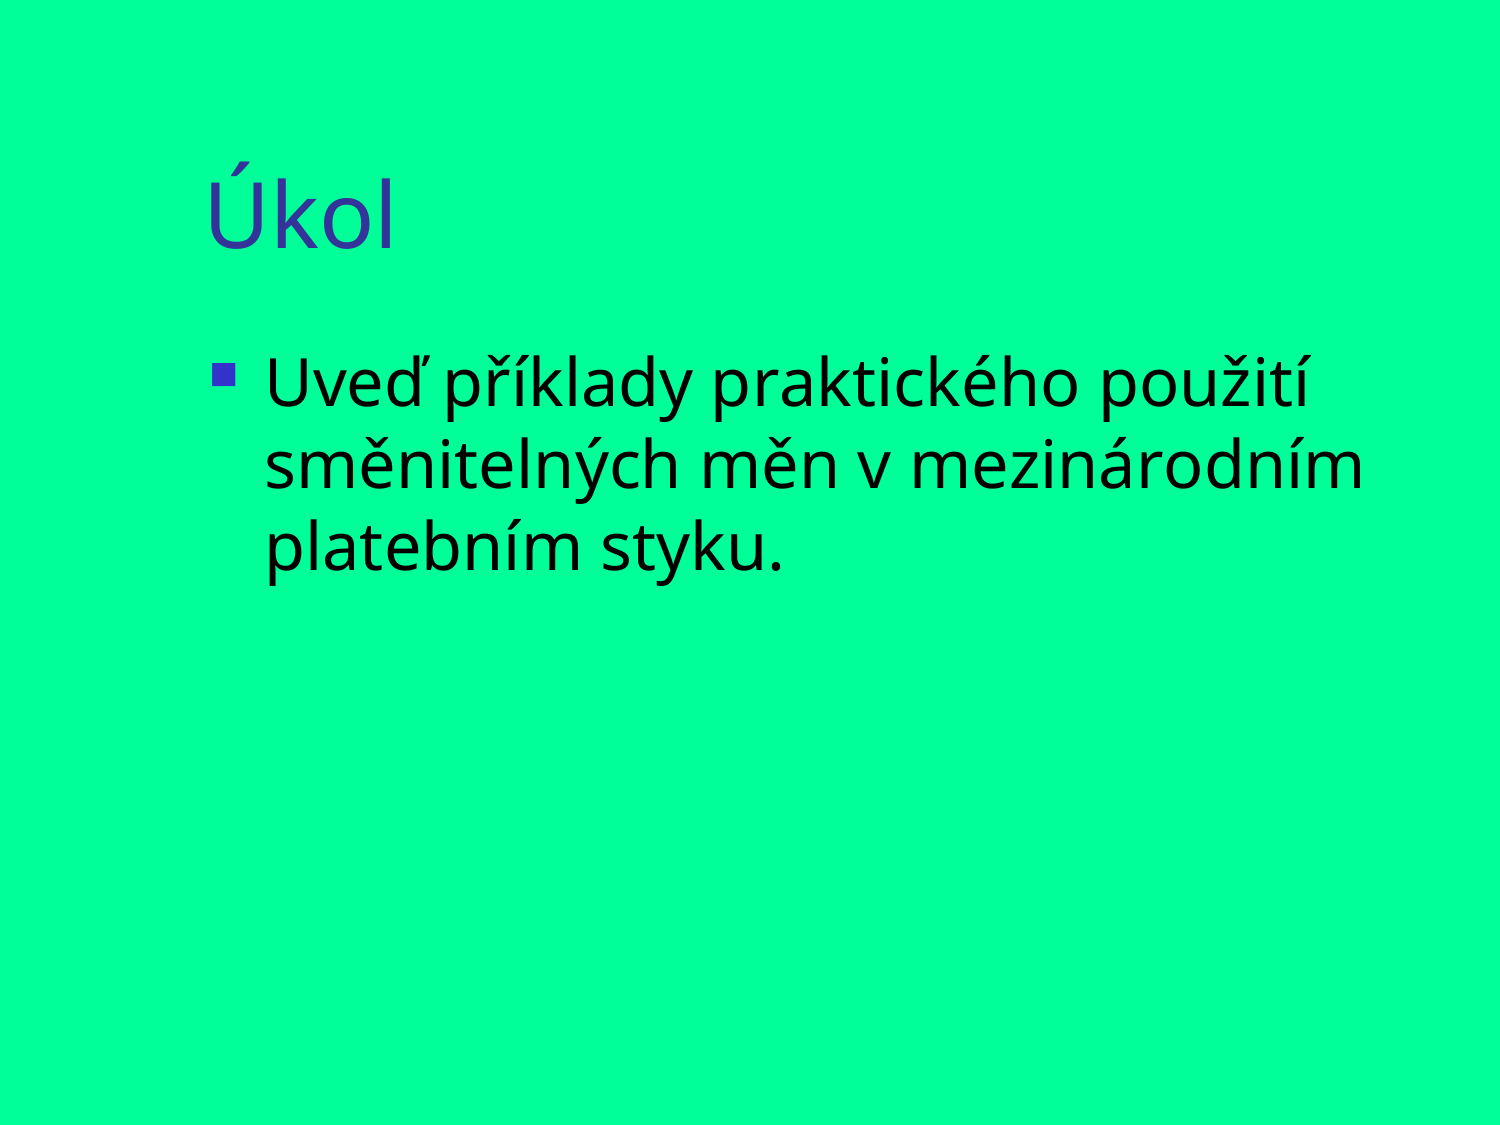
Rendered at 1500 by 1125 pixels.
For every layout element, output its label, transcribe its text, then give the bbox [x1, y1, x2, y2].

list Uveď příklady praktického použití směnitelných měn v mezinárodním platebním styku. [193, 331, 1469, 1032]
title Úkol [188, 35, 1467, 276]
